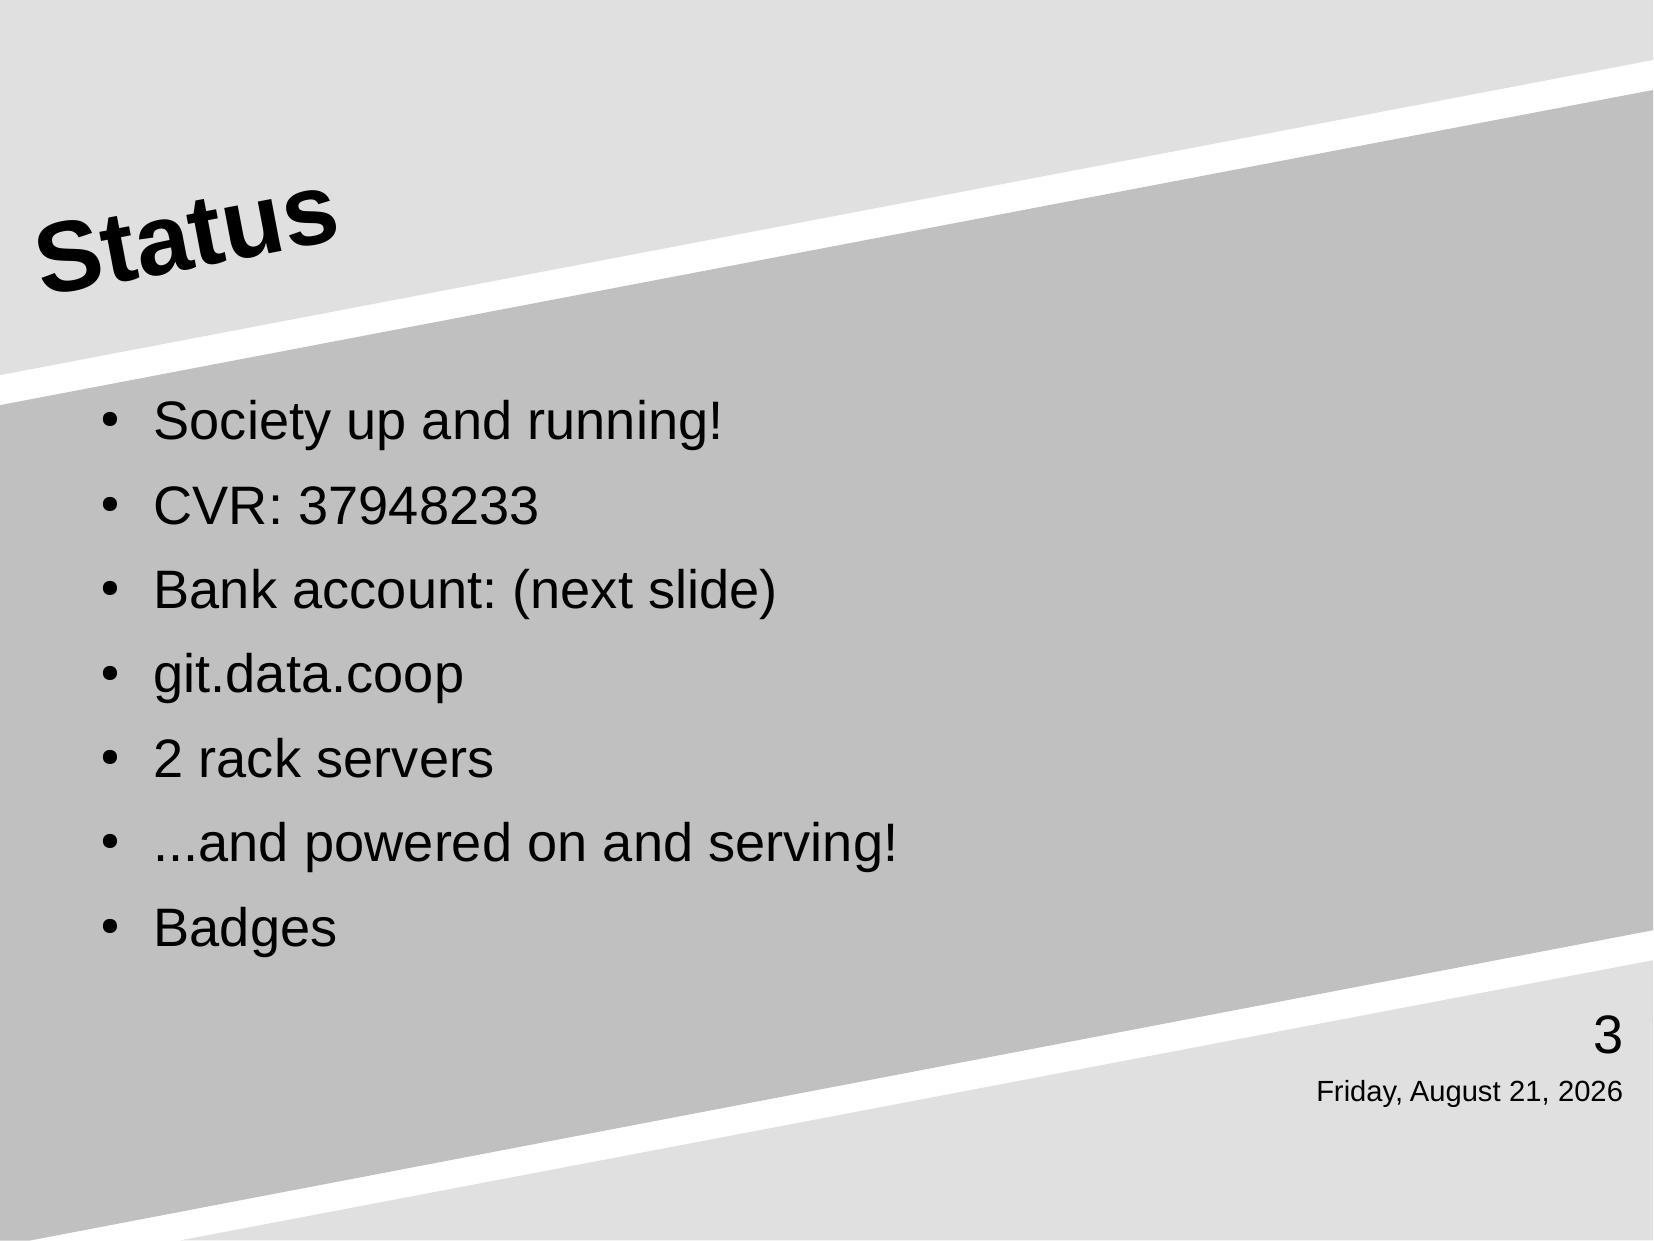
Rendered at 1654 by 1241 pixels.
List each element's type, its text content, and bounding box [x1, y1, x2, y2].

title Status [17, 0, 1518, 365]
list Society up and running! CVR: 37948233 Bank account: (next slide) git.data.coop 2 rack servers ...and powered on and serving! Badges [82, 390, 1538, 1036]
